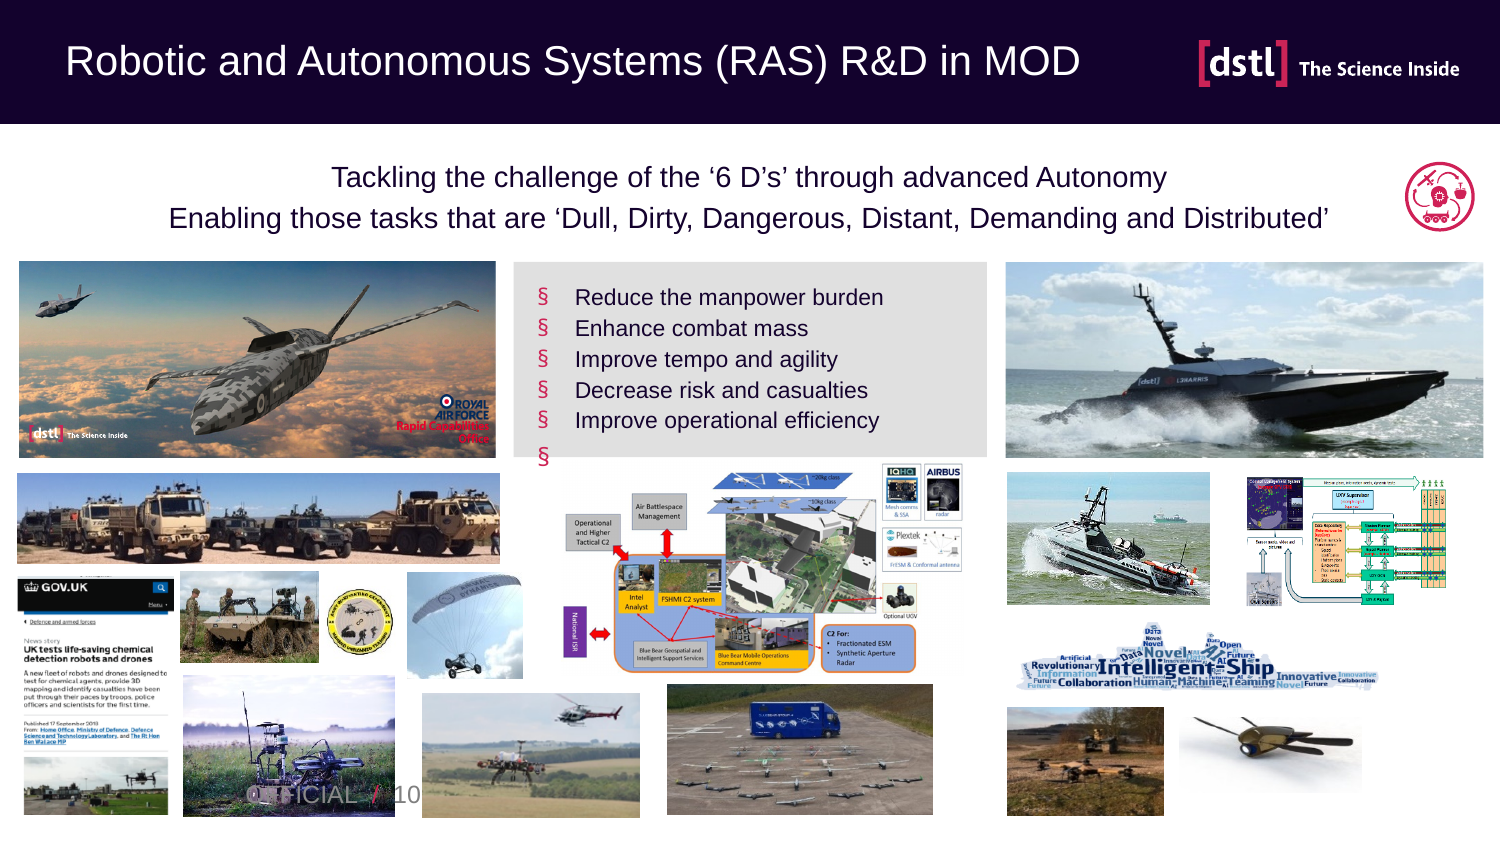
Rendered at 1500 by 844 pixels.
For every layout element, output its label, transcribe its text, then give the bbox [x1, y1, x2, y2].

text_box Reduce the manpower burden Enhance combat mass Improve tempo and agility Decrease risk and casualties Improve operational efficiency [514, 262, 987, 457]
text_box Robotic and Autonomous Systems (RAS) R&D in MOD [5, 8, 1129, 115]
text_box Tackling the challenge of the ‘6 D’s’ through advanced Autonomy Enabling those tasks that are ‘Dull, Dirty, Dangerous, Distant, Demanding and Distributed’ [0, 150, 1500, 244]
picture [19, 261, 498, 458]
picture [667, 685, 933, 771]
picture [321, 586, 396, 659]
picture [180, 571, 319, 664]
picture [422, 693, 640, 771]
text_box OFFICIAL / 10 [230, 771, 1457, 816]
picture [17, 474, 500, 564]
picture [1005, 262, 1484, 458]
picture [1404, 161, 1475, 232]
picture [183, 675, 395, 817]
picture [561, 460, 964, 676]
picture [1007, 472, 1210, 605]
picture [17, 576, 174, 815]
picture [1007, 476, 1447, 771]
picture [407, 572, 523, 679]
